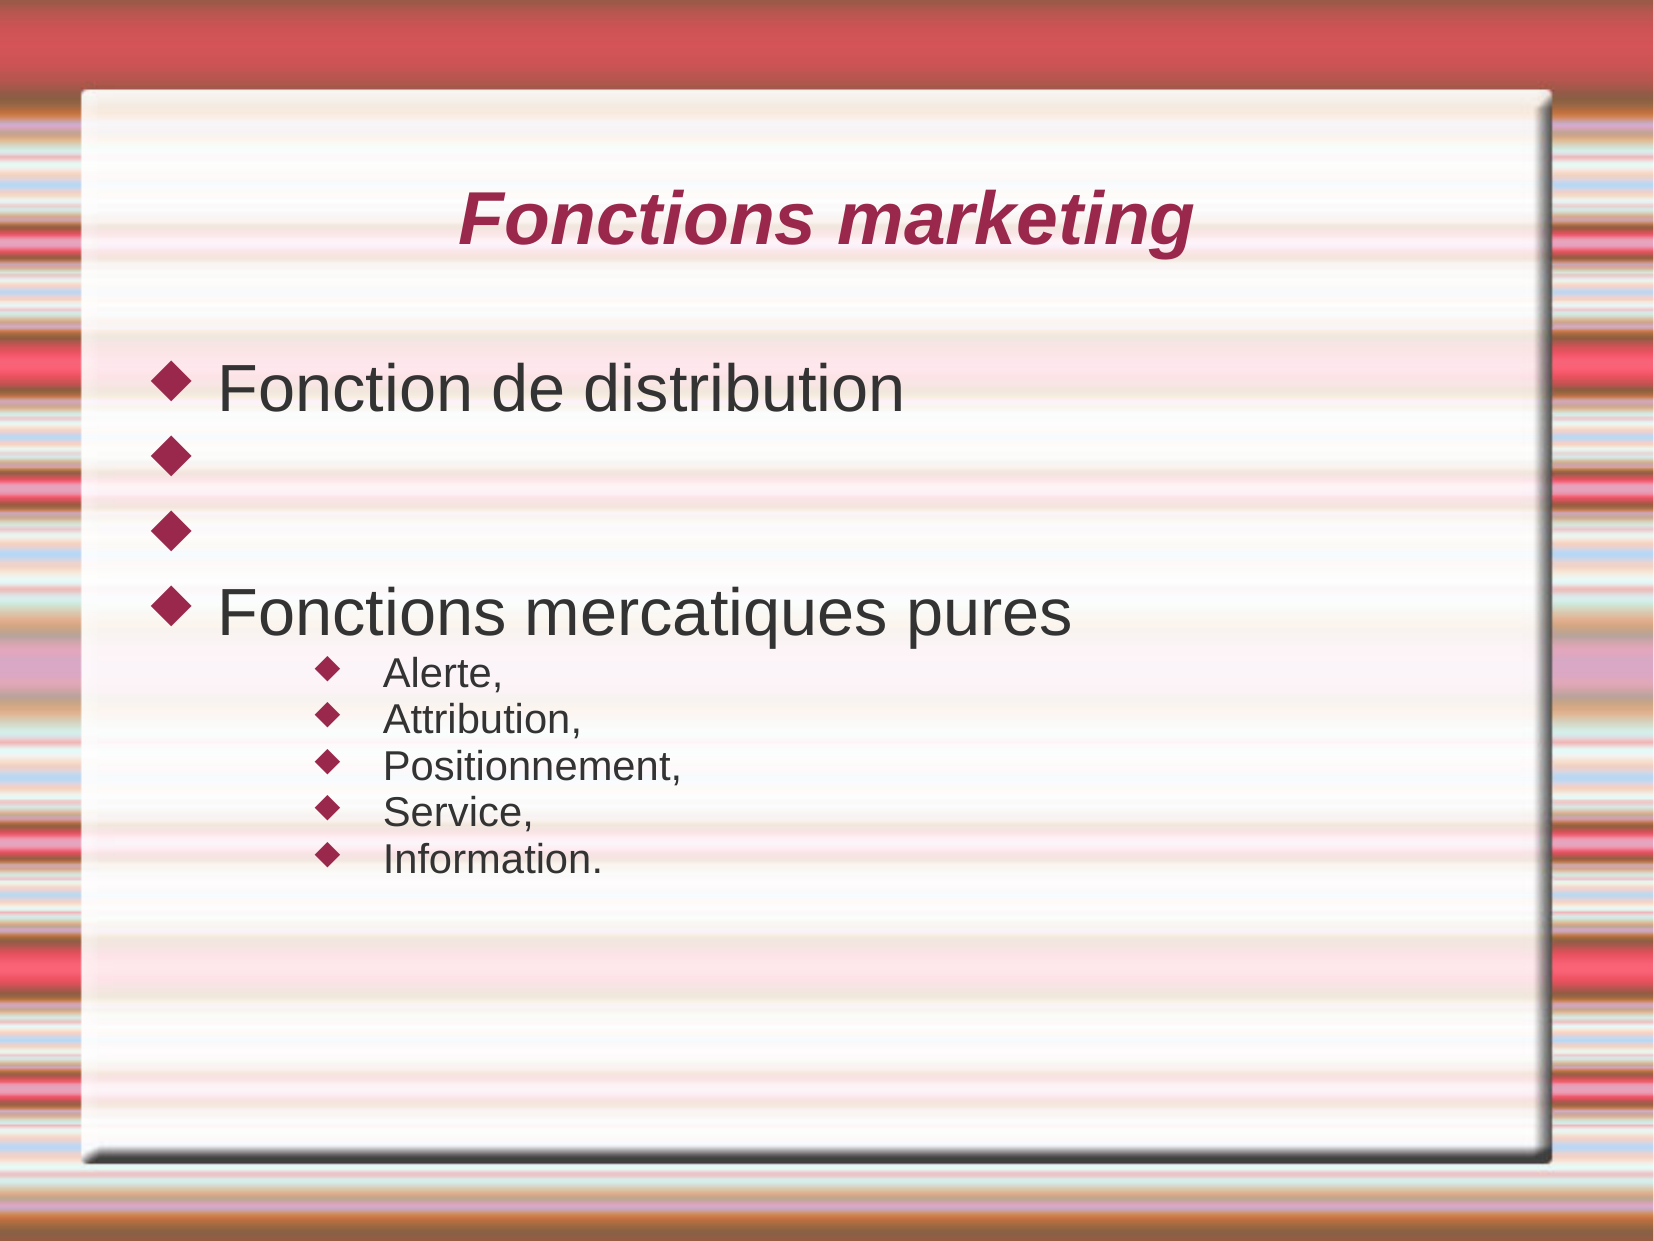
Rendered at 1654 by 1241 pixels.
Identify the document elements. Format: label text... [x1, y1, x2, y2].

picture [0, 0, 1654, 1241]
title Fonctions marketing [121, 114, 1534, 322]
list Fonction de distribution Fonctions mercatiques pures Alerte, Attribution, Positionnement, Service, Information. [134, 350, 1516, 1132]
